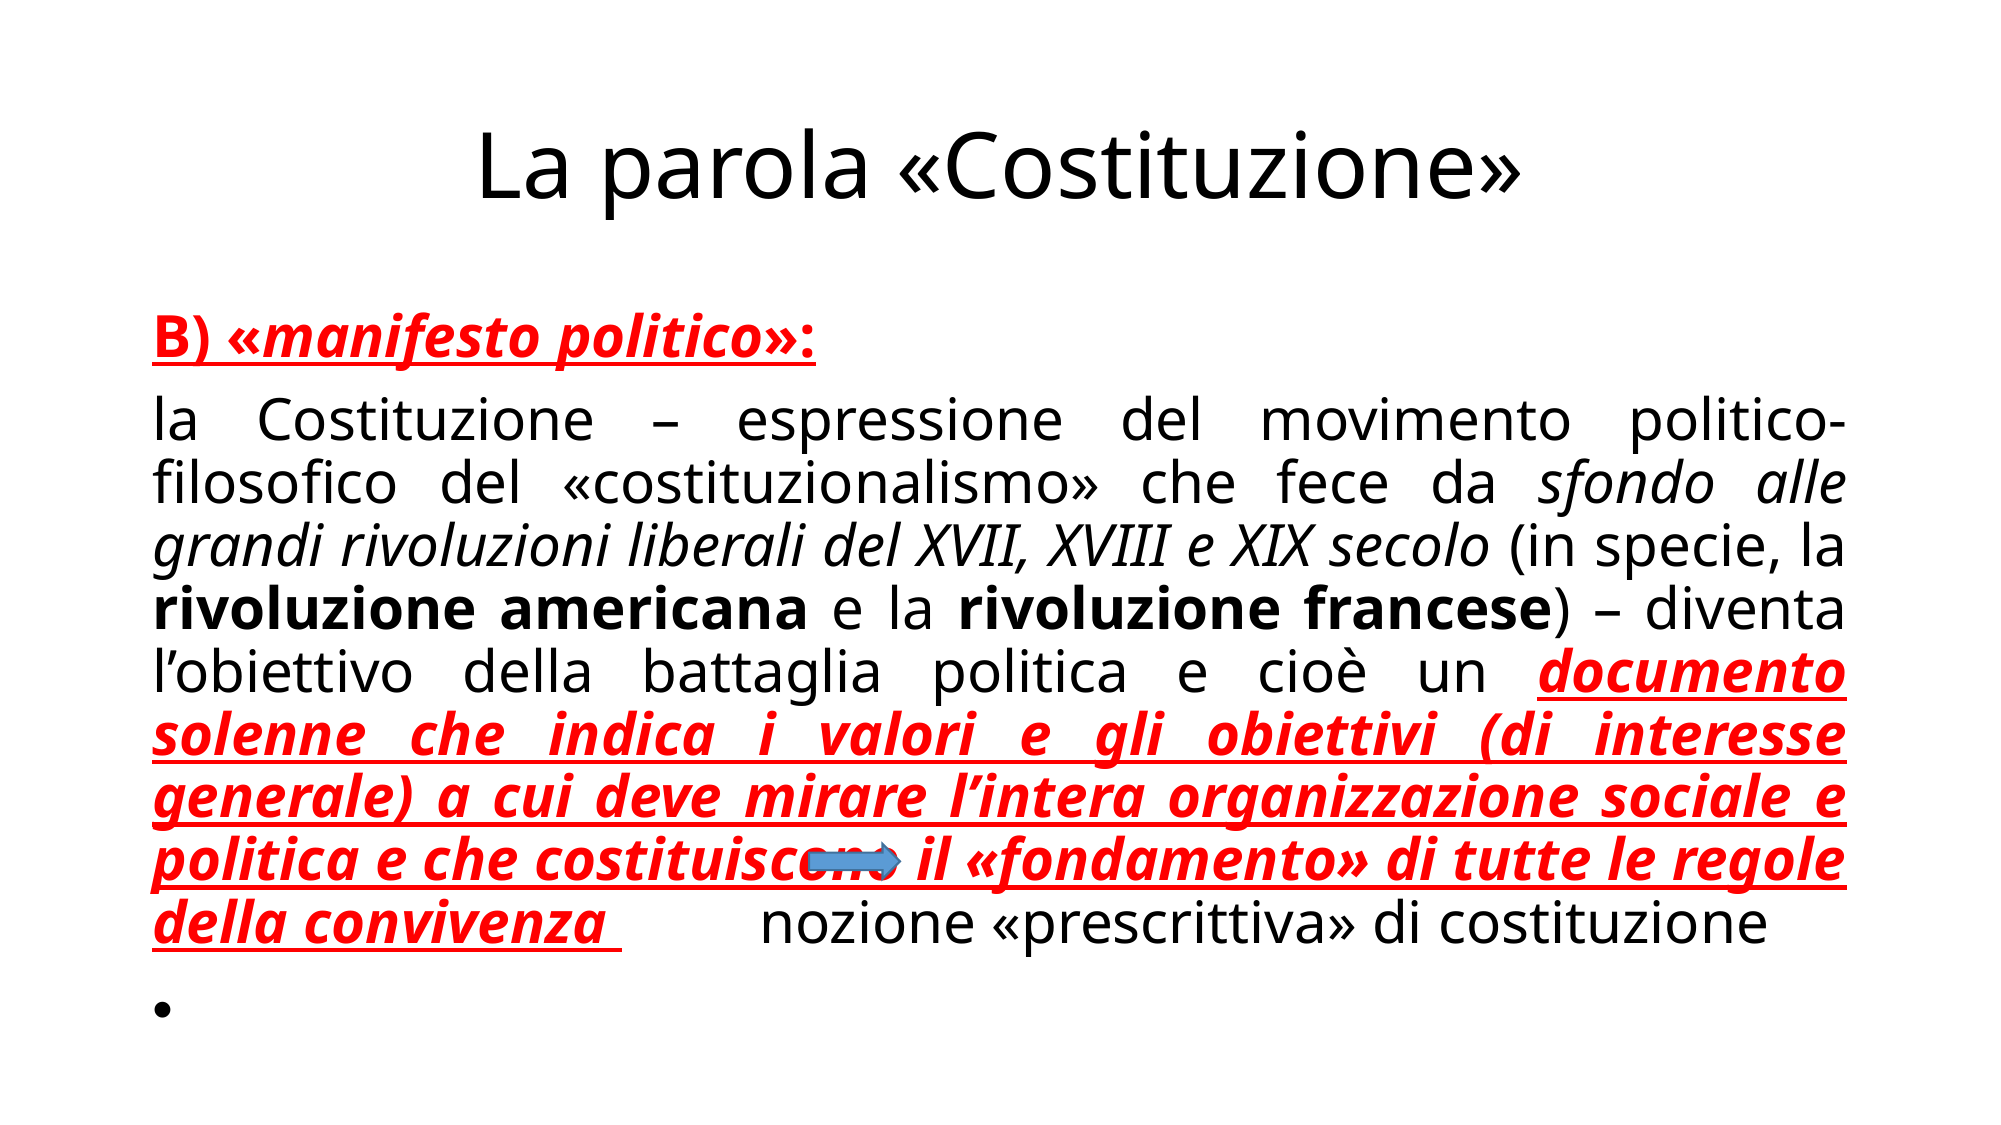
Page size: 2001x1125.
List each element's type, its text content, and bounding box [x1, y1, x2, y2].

list B) «manifesto politico»: la Costituzione – espressione del movimento politico-filosofico del «costituzionalismo» che fece da sfondo alle grandi rivoluzioni liberali del XVII, XVIII e XIX secolo (in specie, la rivoluzione americana e la rivoluzione francese) – diventa l’obiettivo della battaglia politica e cioè un documento solenne che indica i valori e gli obiettivi (di interesse generale) a cui deve mirare l’intera organizzazione sociale e politica e che costituiscono il «fondamento» di tutte le regole della convivenza nozione «prescrittiva» di costituzione [137, 299, 1863, 1014]
text_box [809, 843, 901, 879]
title La parola «Costituzione» [137, 59, 1863, 278]
